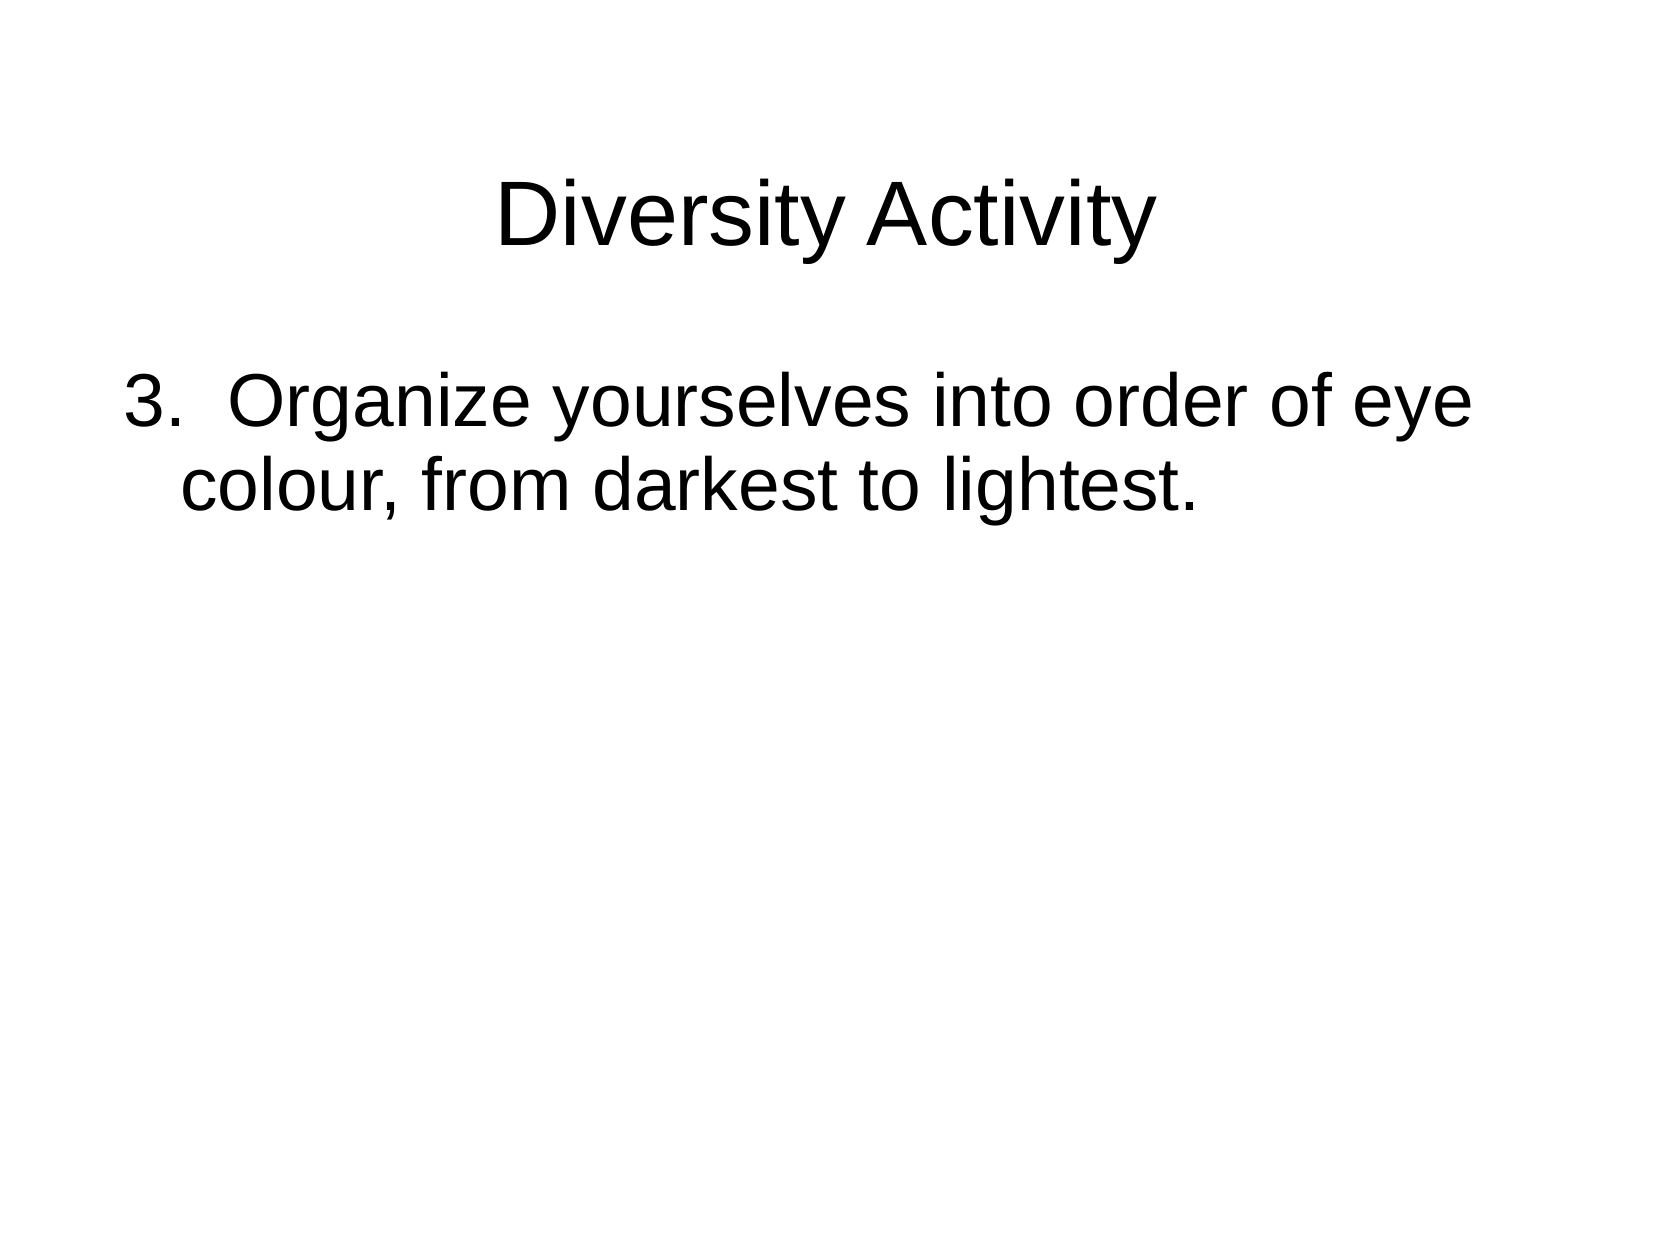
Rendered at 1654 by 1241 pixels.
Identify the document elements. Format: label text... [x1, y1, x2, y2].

list 3. Organize yourselves into order of eye colour, from darkest to lightest. [124, 358, 1530, 1088]
title Diversity Activity [124, 91, 1530, 336]
